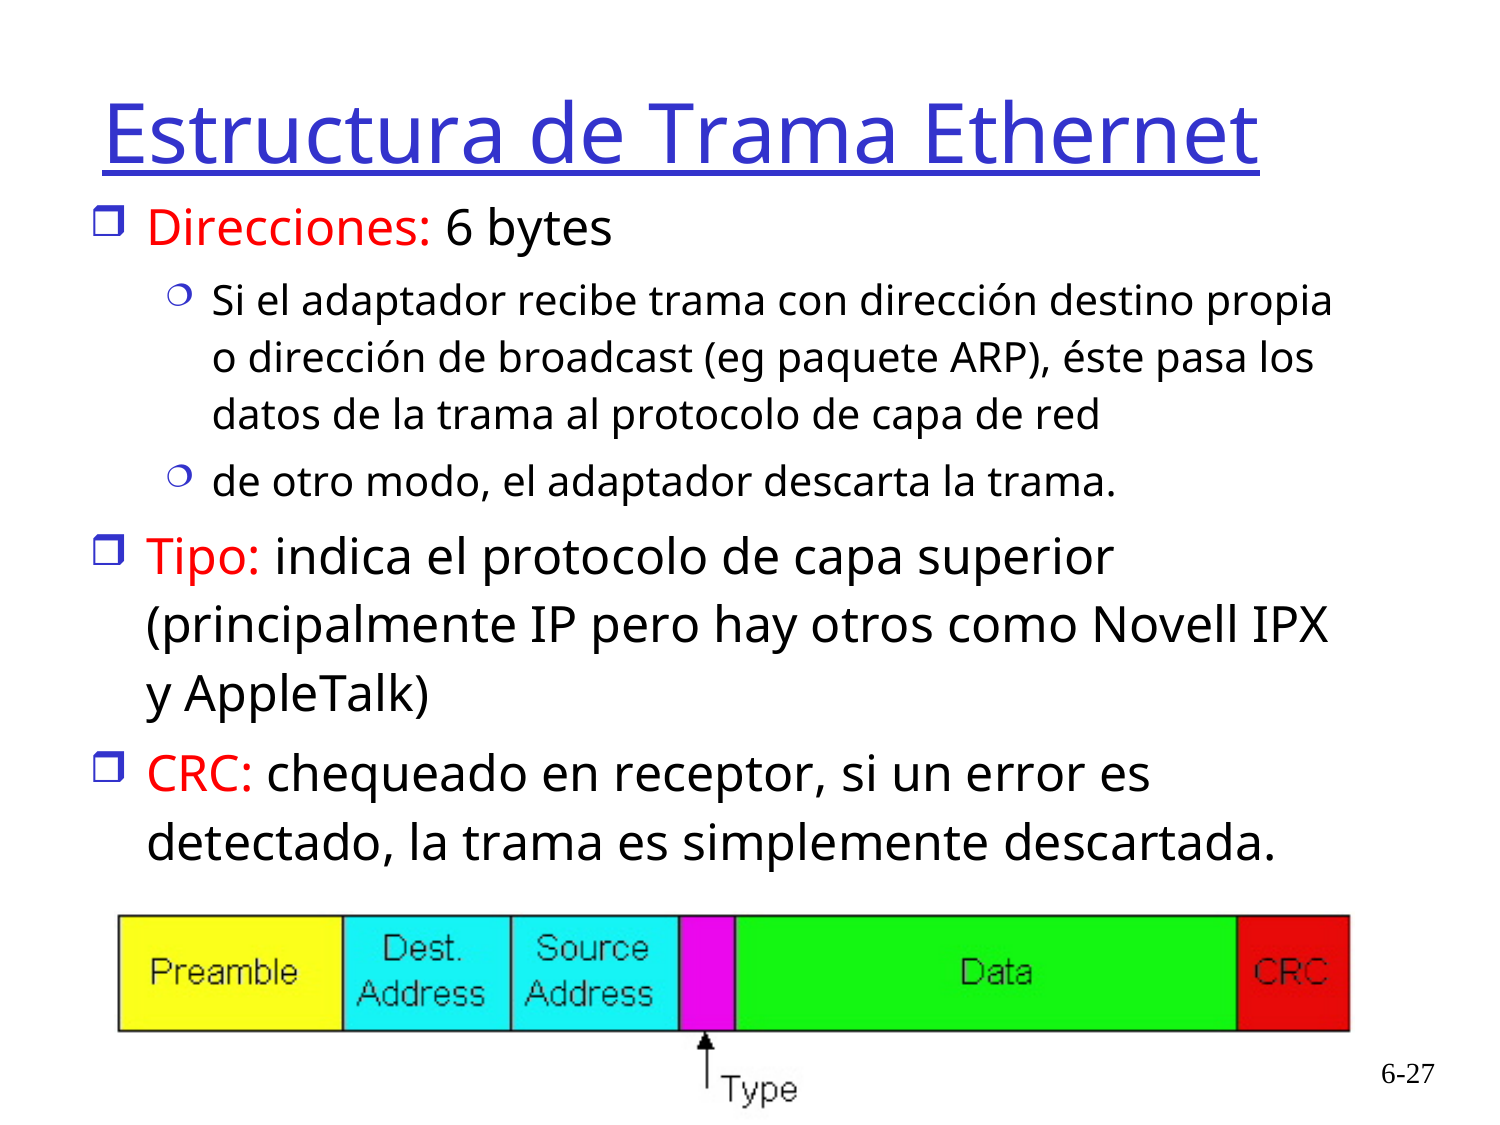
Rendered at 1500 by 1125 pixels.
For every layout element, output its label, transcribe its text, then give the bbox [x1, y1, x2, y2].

list Direcciones: 6 bytes Si el adaptador recibe trama con dirección destino propia o dirección de broadcast (eg paquete ARP), éste pasa los datos de la trama al protocolo de capa de red de otro modo, el adaptador descarta la trama. Tipo: indica el protocolo de capa superior (principalmente IP pero hay otros como Novell IPX y AppleTalk) CRC: chequeado en receptor, si un error es detectado, la trama es simplemente descartada. [75, 184, 1351, 966]
picture [114, 911, 1355, 1125]
title Estructura de Trama Ethernet [87, 37, 1363, 225]
